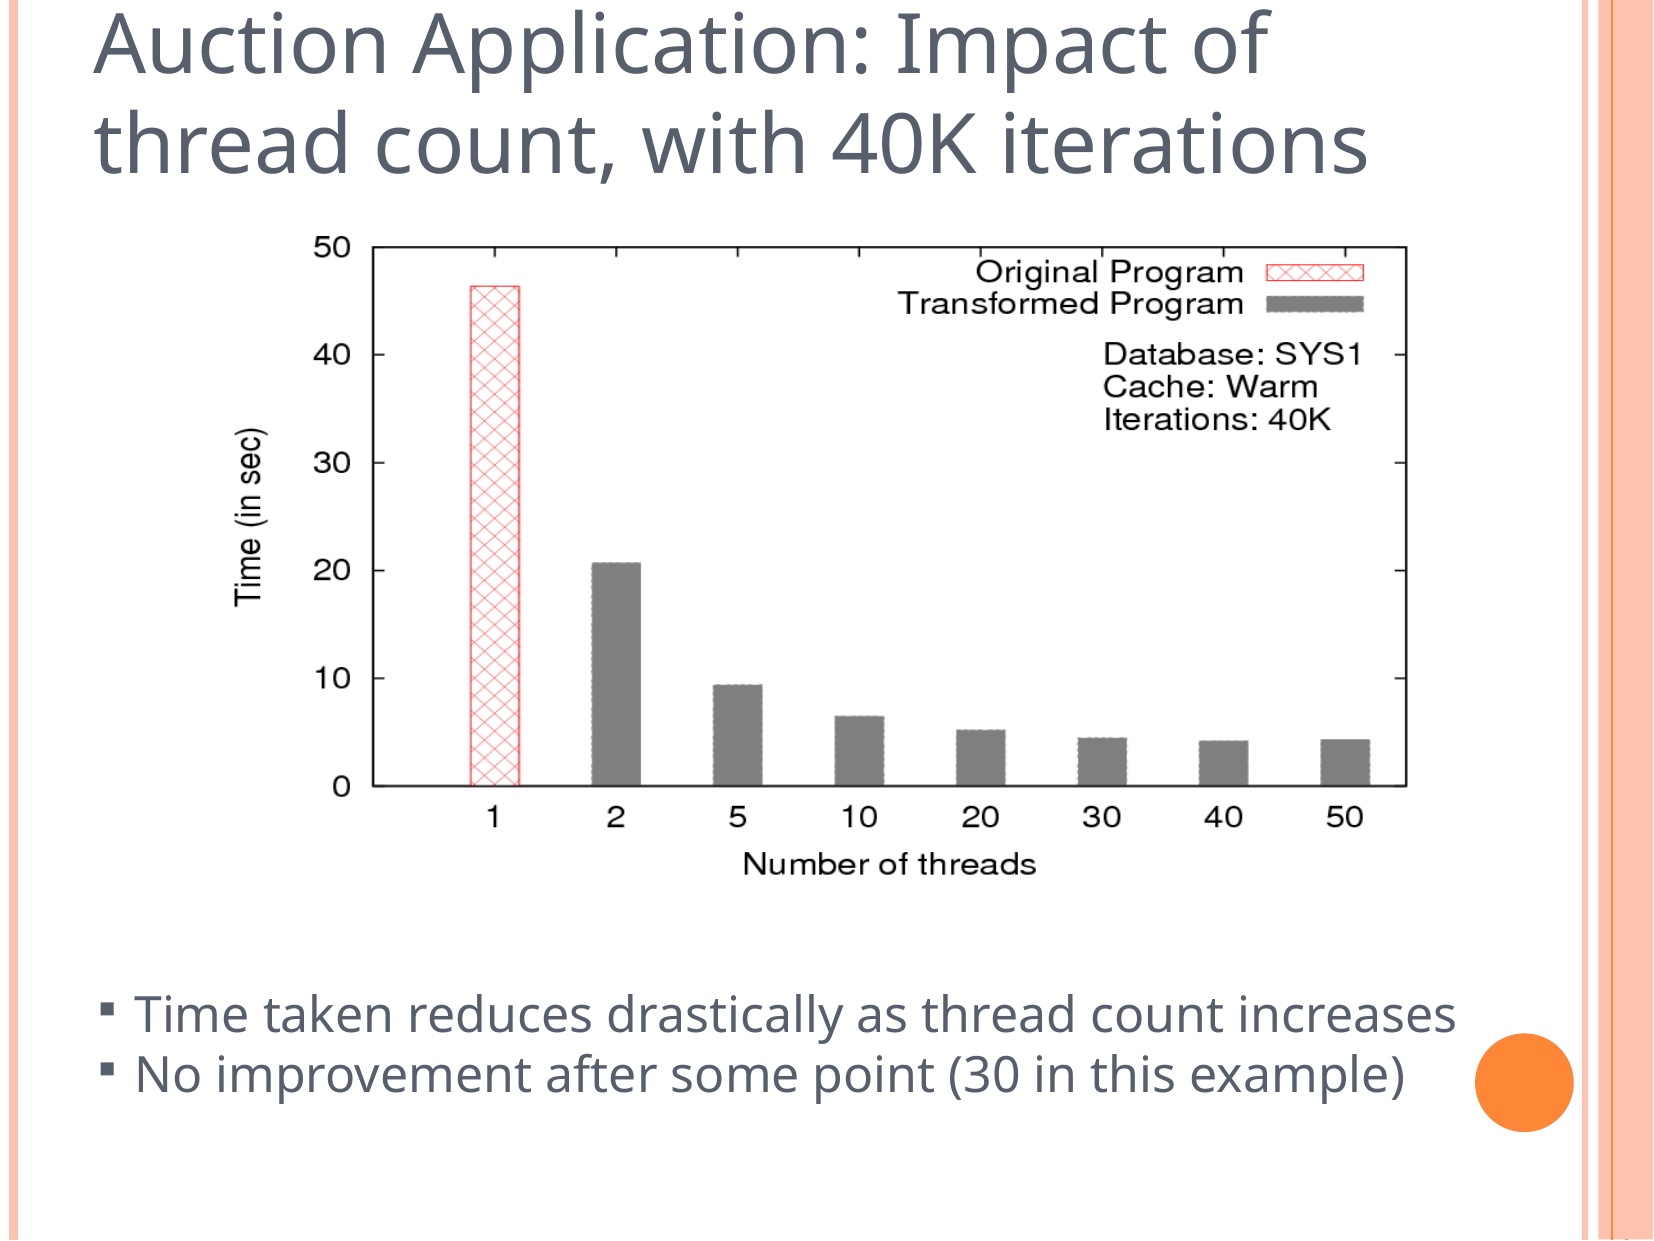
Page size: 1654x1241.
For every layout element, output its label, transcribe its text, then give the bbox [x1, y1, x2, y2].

picture [177, 209, 1459, 886]
text_box Auction Application: Impact of thread count, with 40K iterations [76, 7, 1565, 199]
text_box Time taken reduces drastically as thread count increases No improvement after some point (30 in this example) [82, 933, 1570, 1157]
